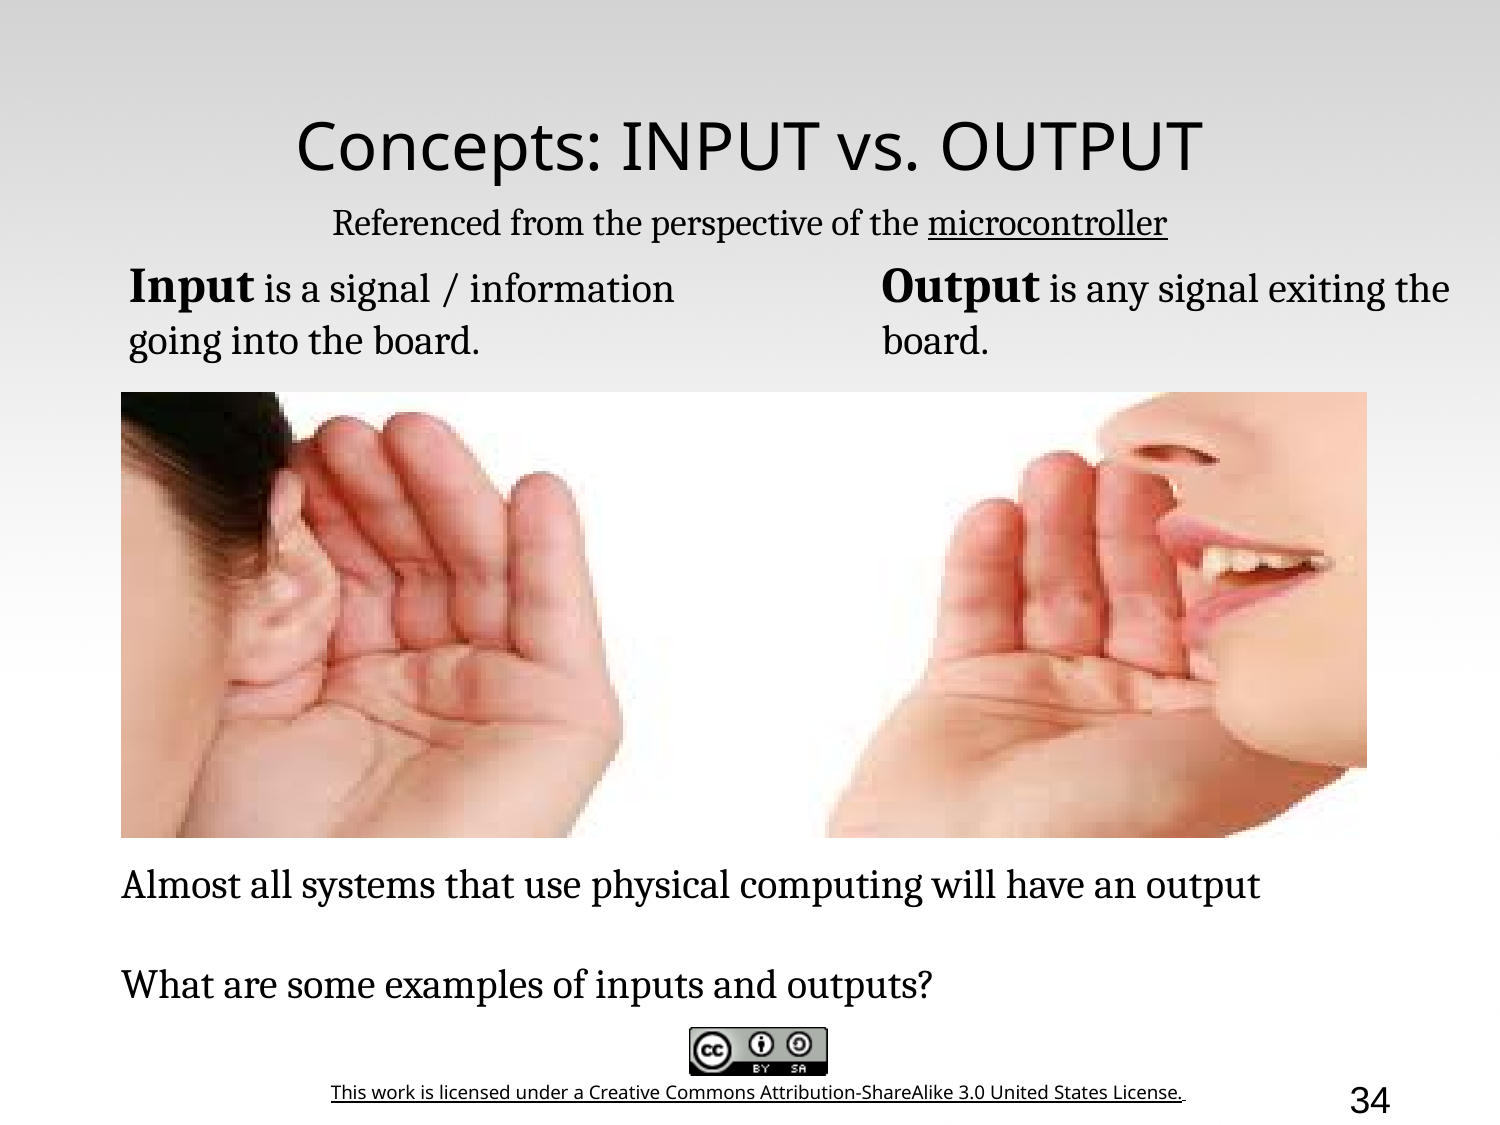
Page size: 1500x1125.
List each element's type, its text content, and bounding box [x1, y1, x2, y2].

list Referenced from the perspective of the microcontroller [112, 190, 1388, 300]
text_box Output is any signal exiting the board. [866, 244, 1500, 470]
text_box Almost all systems that use physical computing will have an output What are some examples of inputs and outputs? [106, 799, 1400, 1015]
picture [0, 0, 1500, 1125]
text_box Input is a signal / information going into the board. [114, 244, 752, 470]
title Concepts: INPUT vs. OUTPUT [112, 49, 1388, 190]
